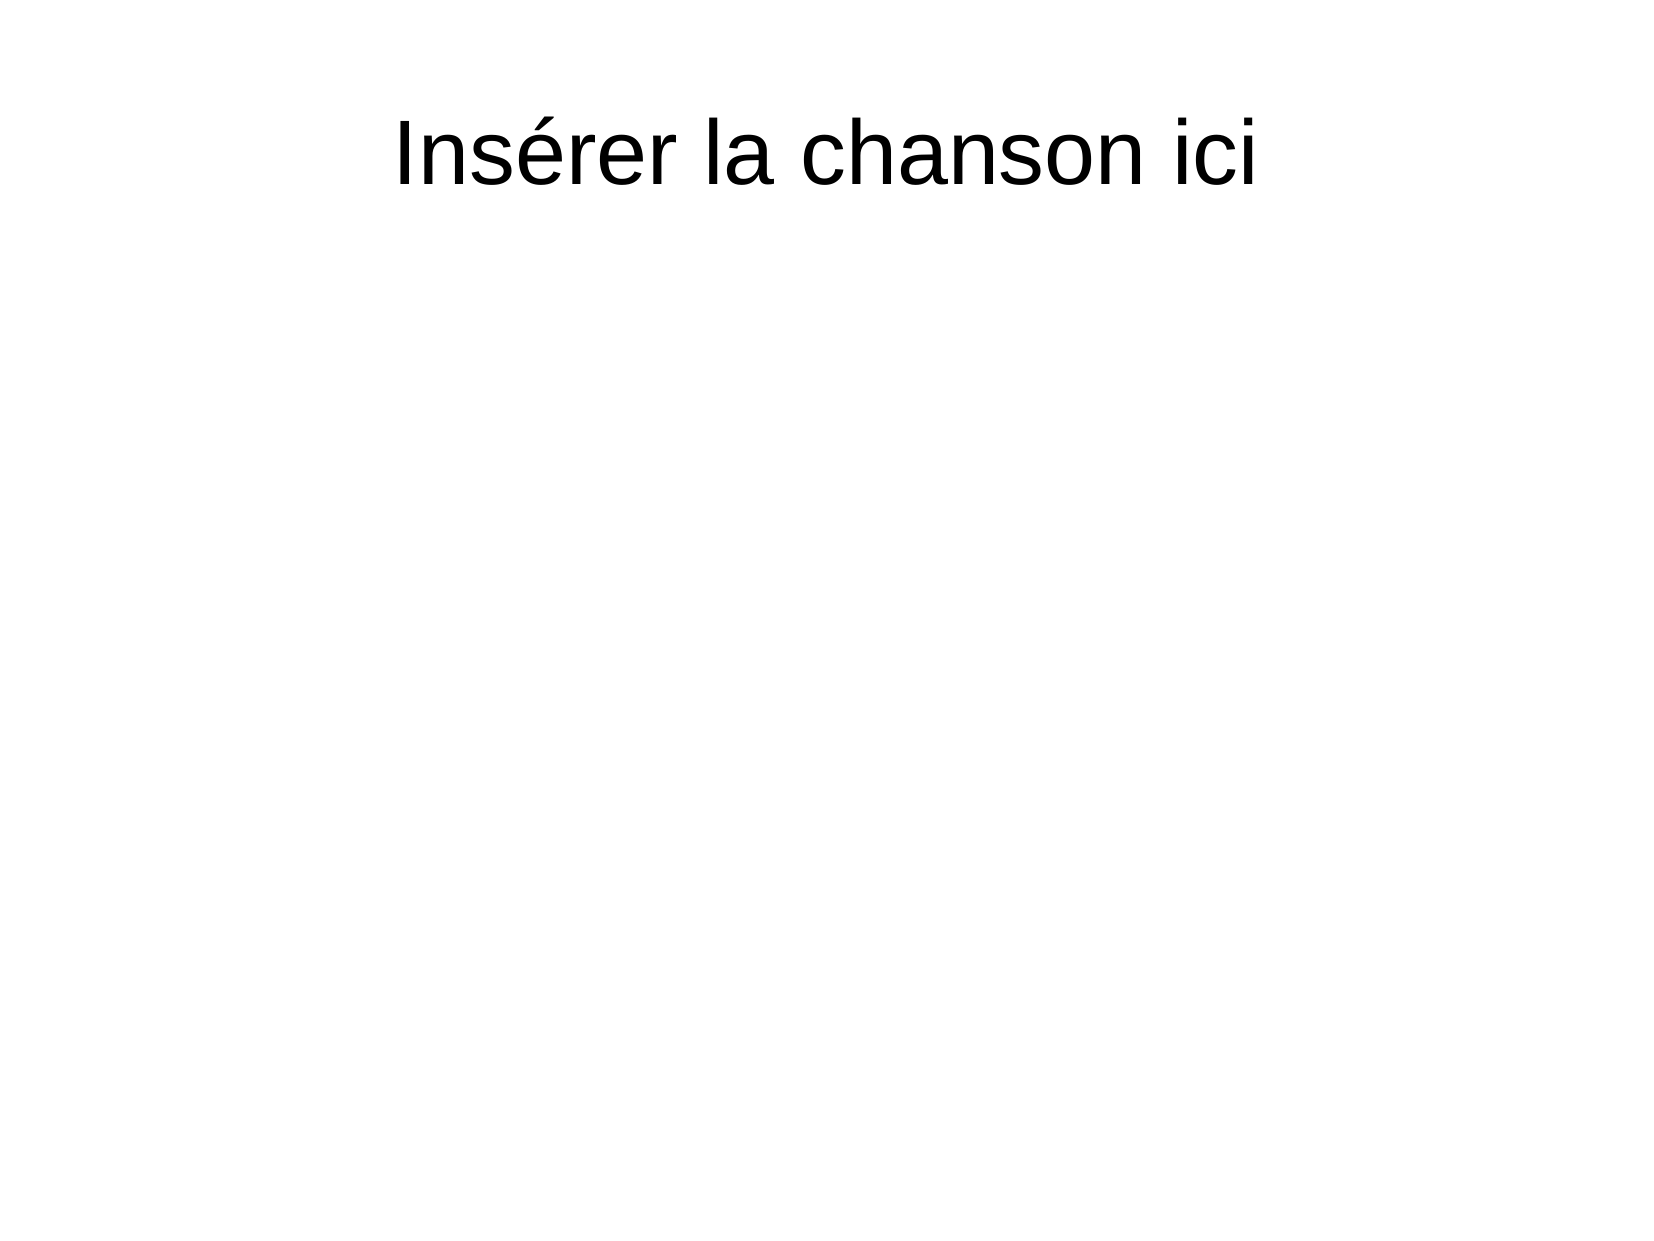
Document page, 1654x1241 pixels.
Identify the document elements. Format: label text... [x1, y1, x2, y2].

title Insérer la chanson ici [82, 49, 1571, 257]
